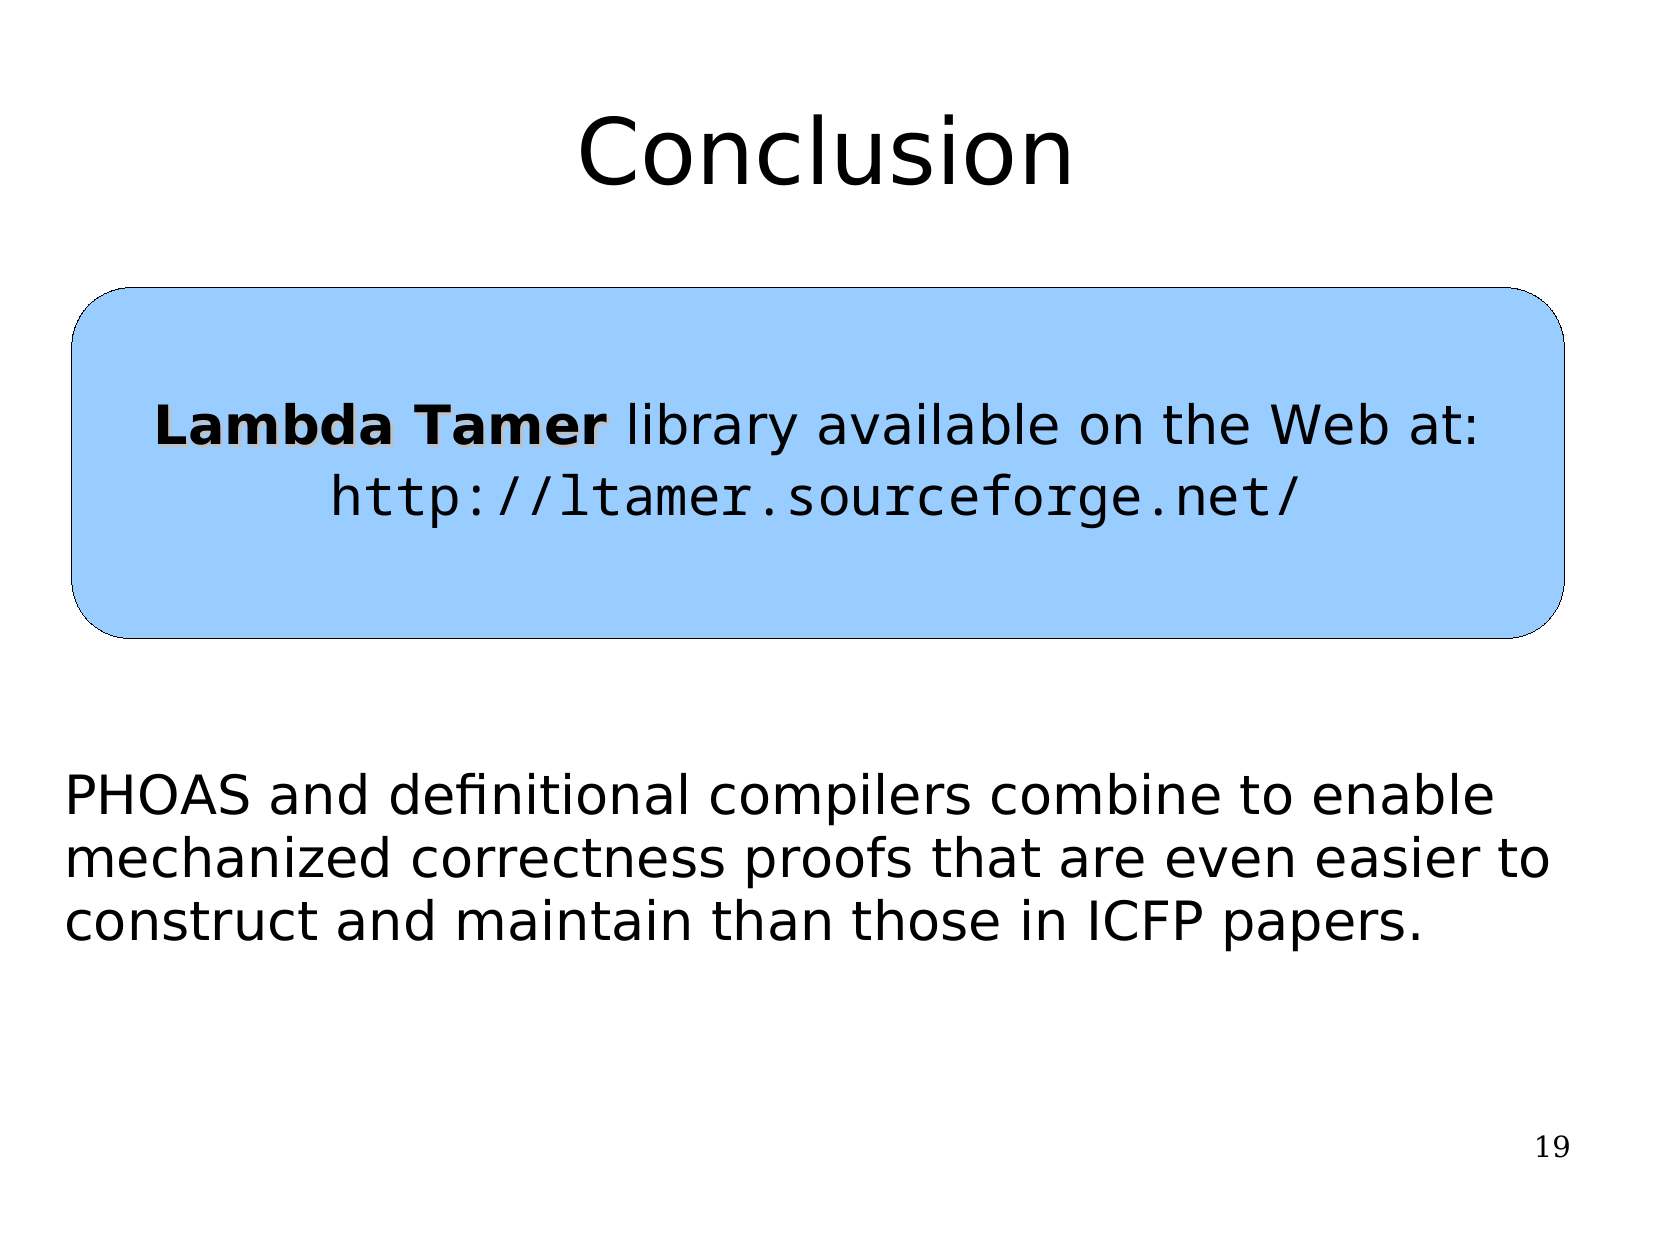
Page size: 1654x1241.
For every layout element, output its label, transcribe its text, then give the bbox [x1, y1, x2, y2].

text_box Lambda Tamer library available on the Web at: http://ltamer.sourceforge.net/ [71, 287, 1565, 639]
title Conclusion [82, 56, 1571, 250]
text_box PHOAS and definitional compilers combine to enable mechanized correctness proofs that are even easier to construct and maintain than those in ICFP papers. [49, 756, 1574, 961]
